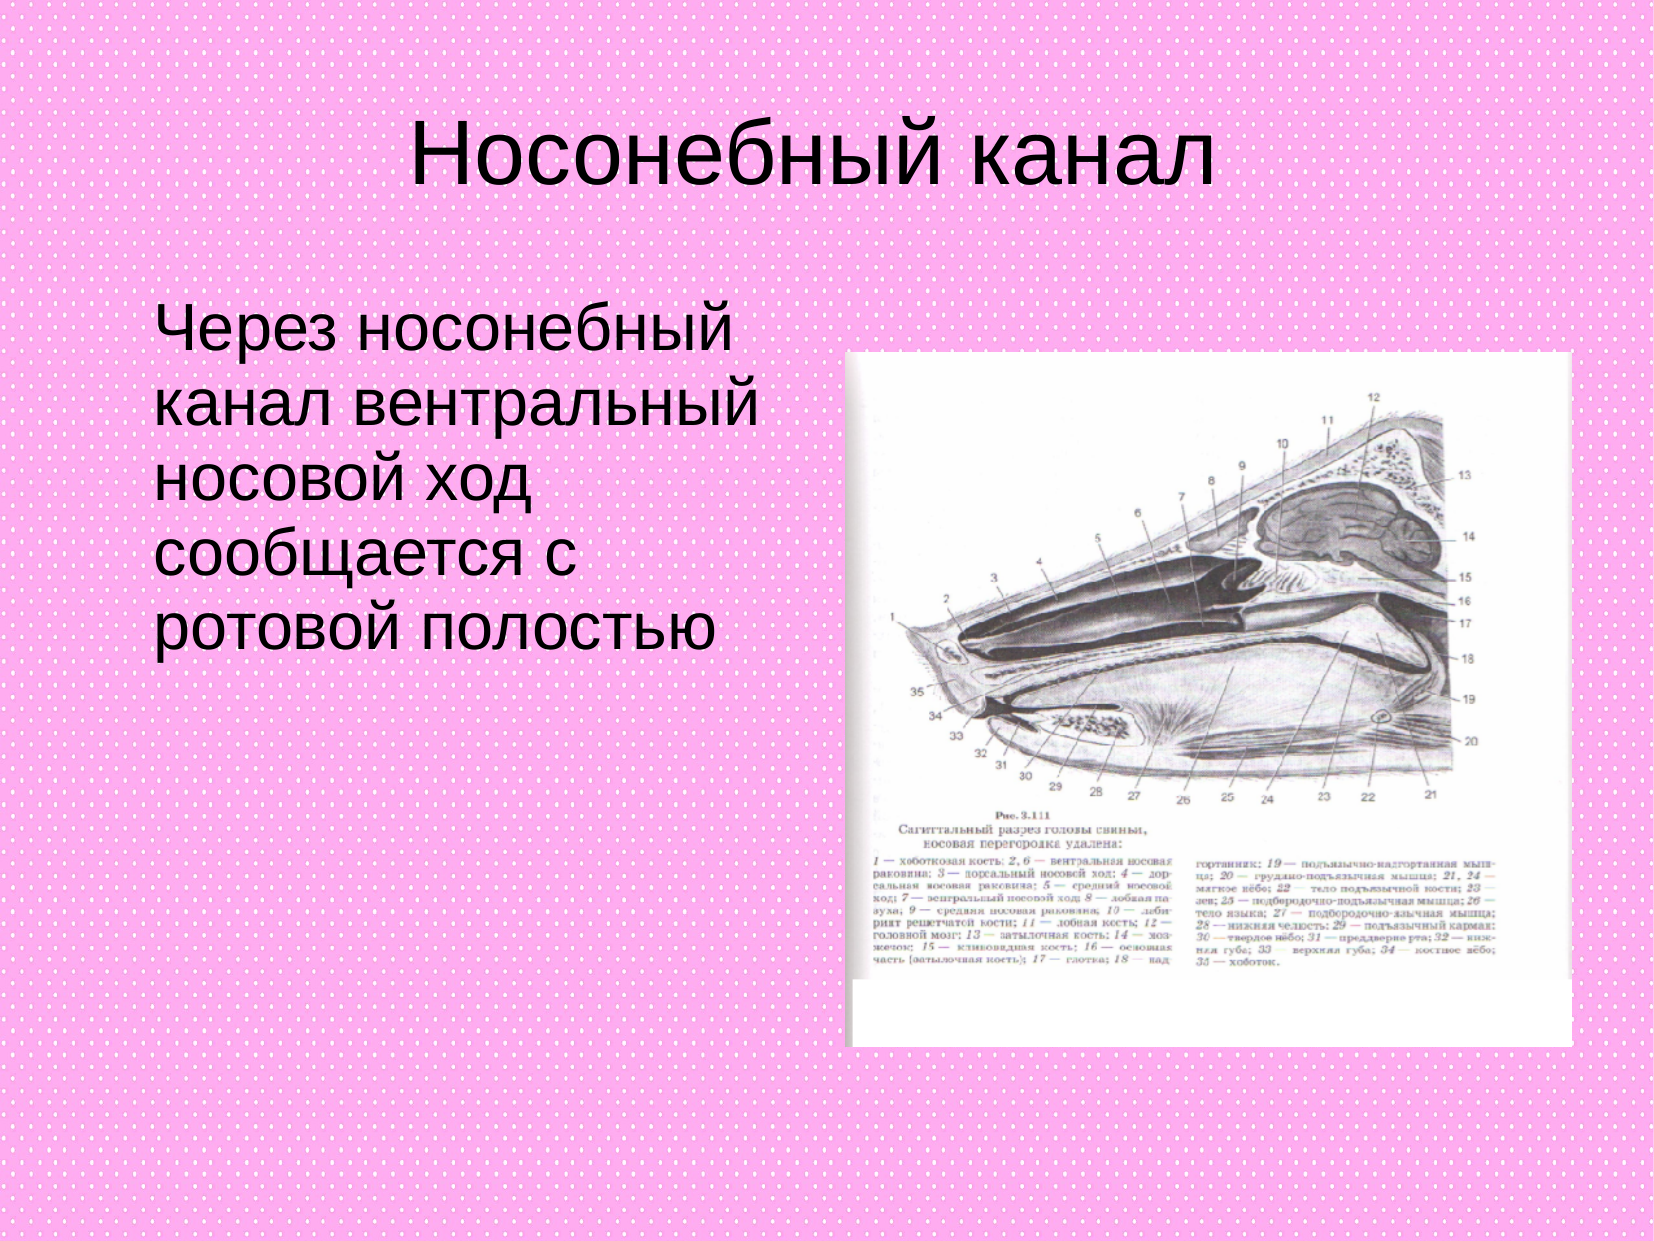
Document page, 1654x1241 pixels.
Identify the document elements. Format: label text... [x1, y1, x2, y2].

list Через носонебный канал вентральный носовой ход сообщается с ротовой полостью [82, 290, 809, 1109]
title Носонебный канал [82, 49, 1571, 257]
picture [0, 0, 1654, 1241]
